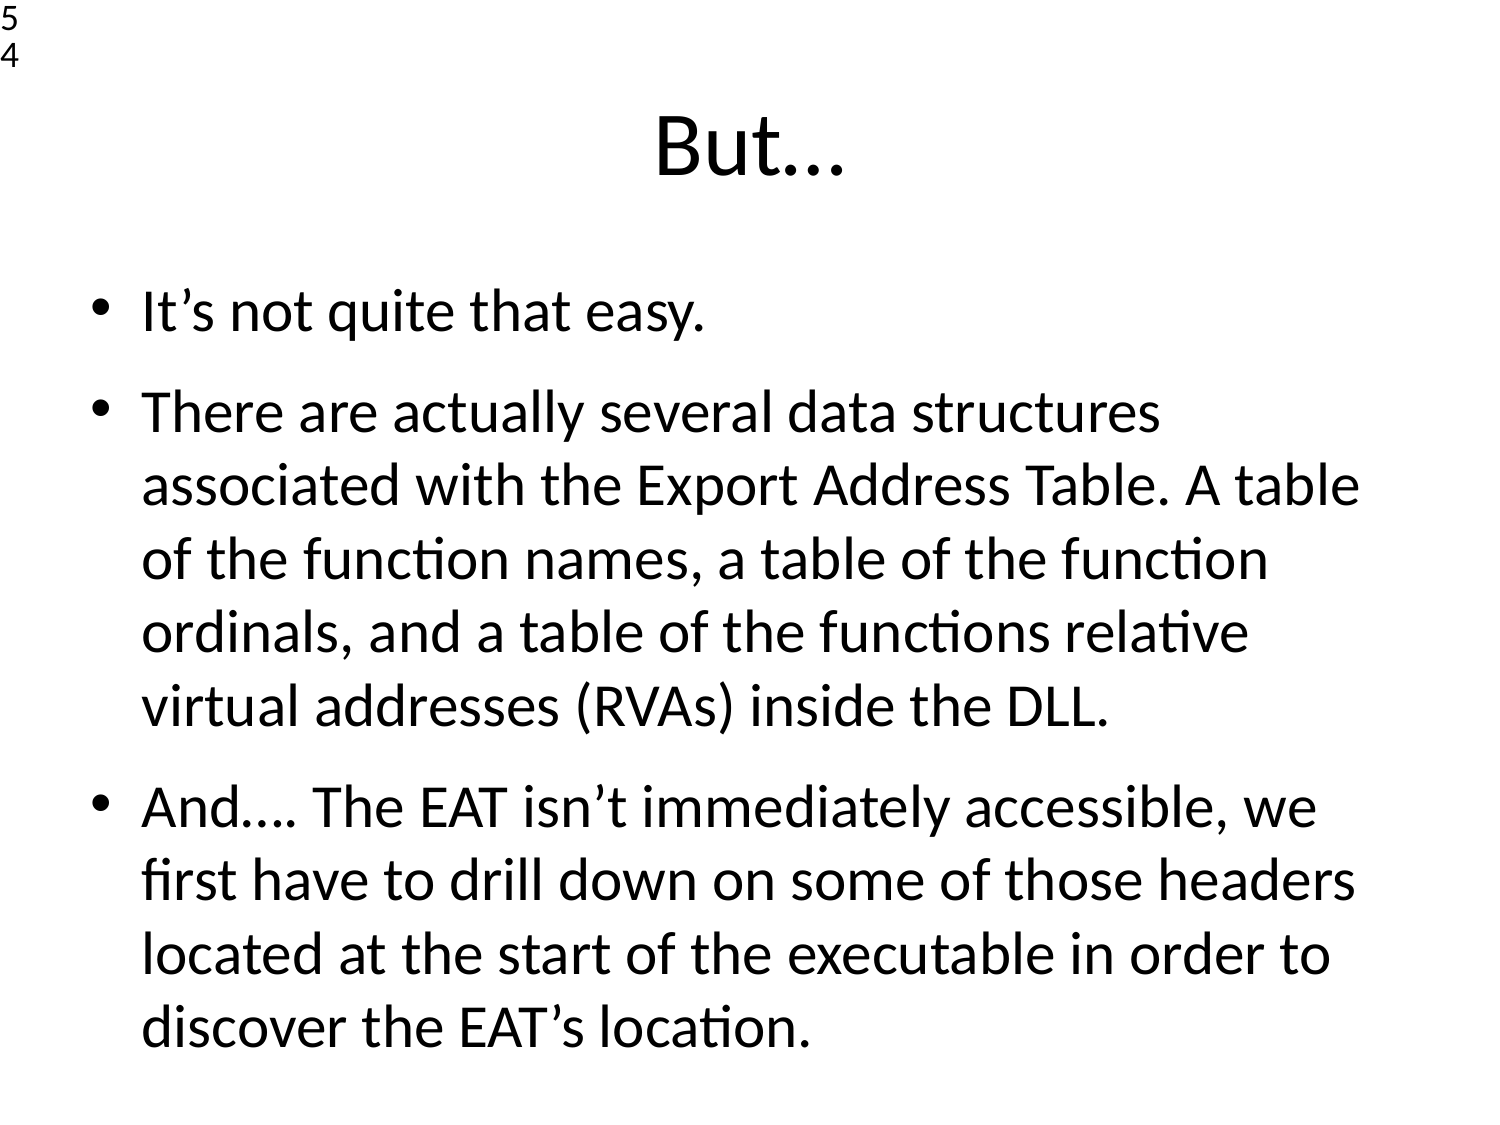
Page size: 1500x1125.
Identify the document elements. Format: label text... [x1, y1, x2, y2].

title But… [75, 45, 1425, 233]
list It’s not quite that easy. There are actually several data structures associated with the Export Address Table. A table of the function names, a table of the function ordinals, and a table of the functions relative virtual addresses (RVAs) inside the DLL. And…. The EAT isn’t immediately accessible, we first have to drill down on some of those headers located at the start of the executable in order to discover the EAT’s location. [75, 262, 1425, 1075]
